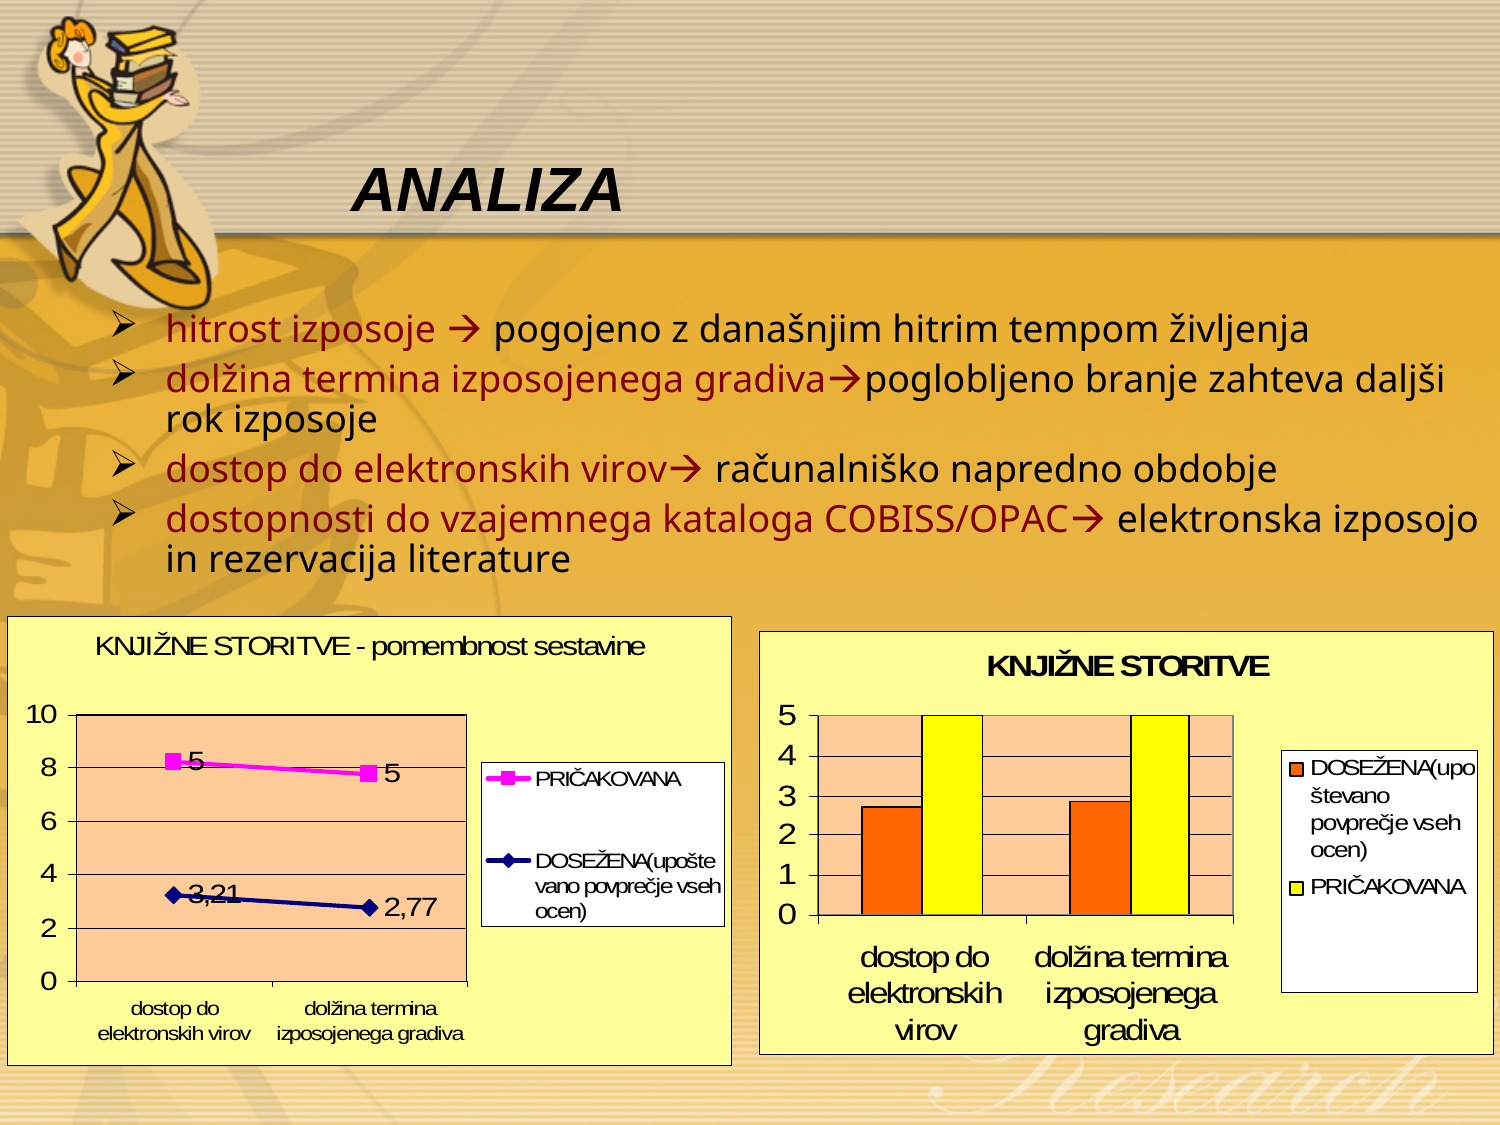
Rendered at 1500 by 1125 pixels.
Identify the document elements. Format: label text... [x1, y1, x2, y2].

title ANALIZA [336, 78, 1500, 232]
chart [0, 609, 740, 1072]
picture [0, 0, 1500, 1125]
chart [750, 622, 1500, 1064]
list hitrost izposoje  pogojeno z današnjim hitrim tempom življenja dolžina termina izposojenega gradivapoglobljeno branje zahteva daljši rok izposoje dostop do elektronskih virov računalniško napredno obdobje dostopnosti do vzajemnega kataloga COBISS/OPAC elektronska izposojo in rezervacija literature [94, 302, 1500, 587]
